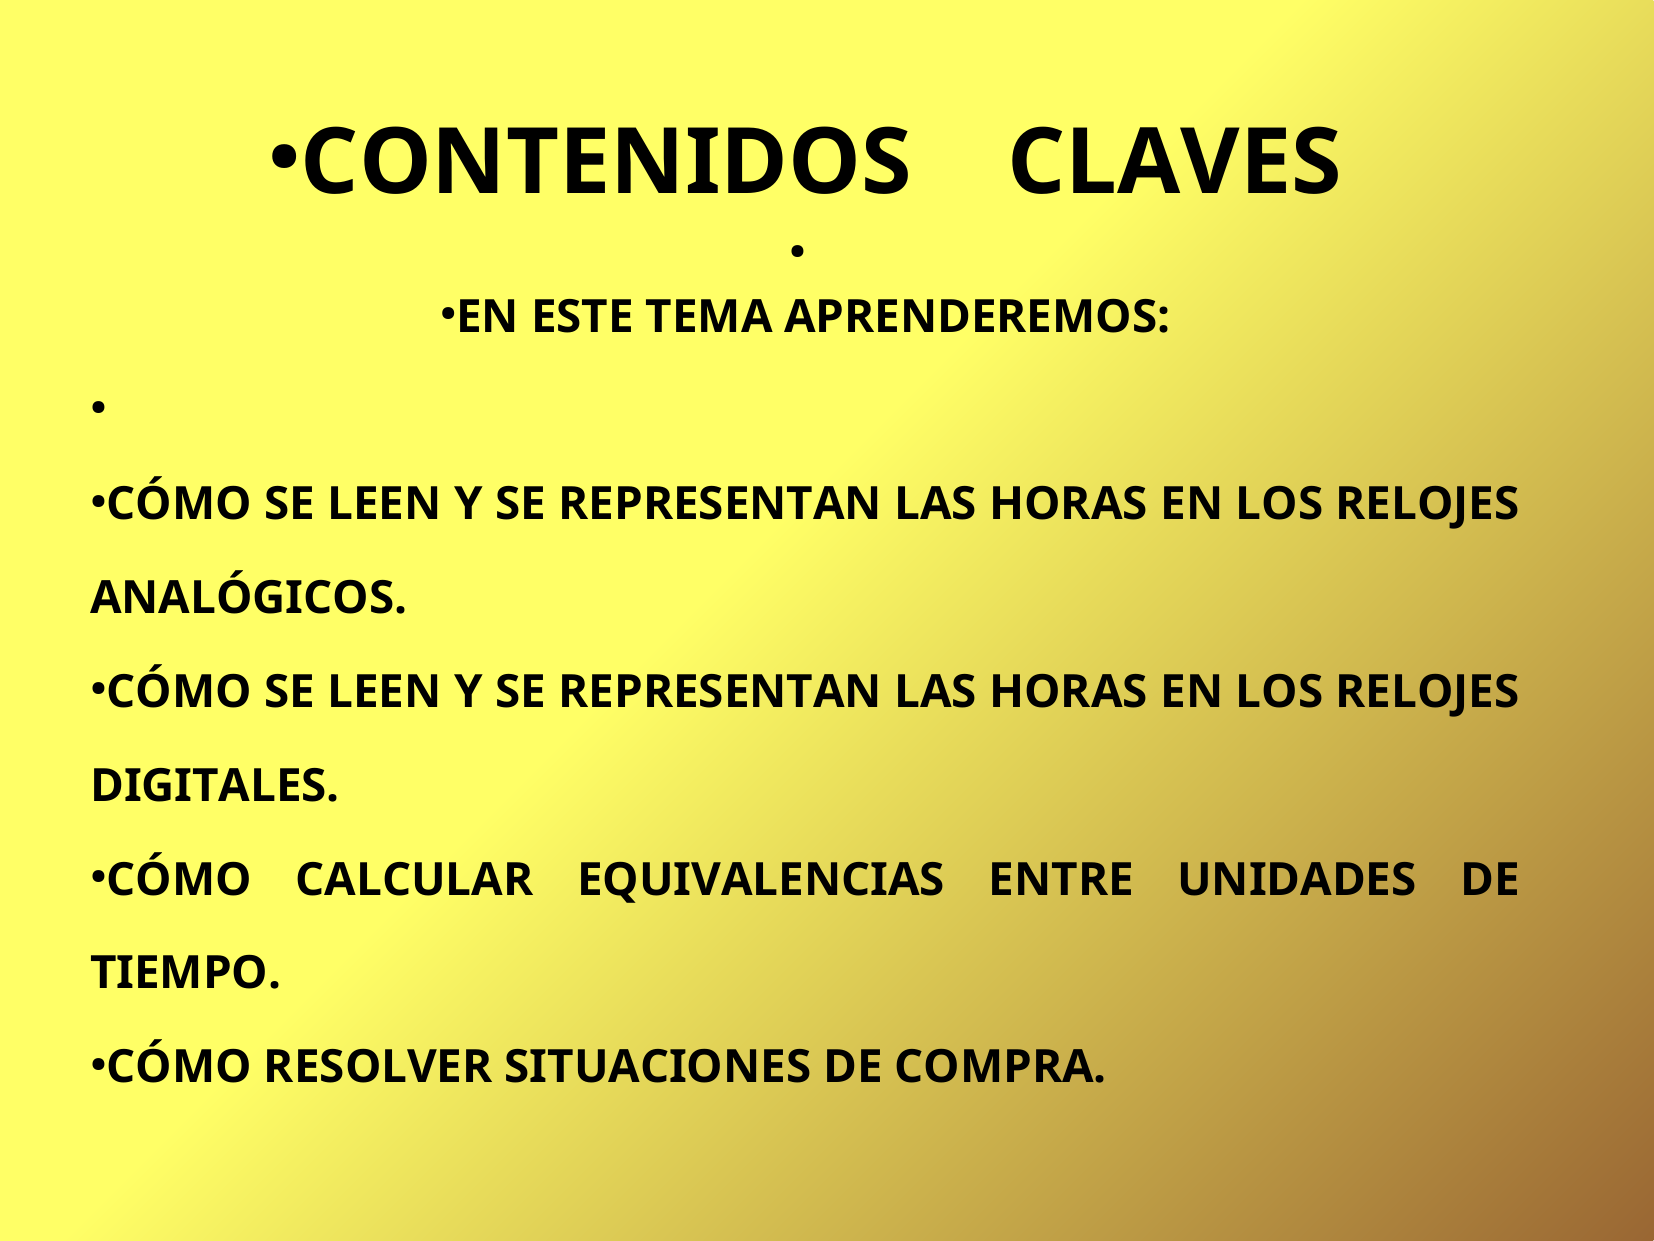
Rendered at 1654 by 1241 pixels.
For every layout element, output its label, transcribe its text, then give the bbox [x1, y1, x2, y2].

text_box CONTENIDOS CLAVES EN ESTE TEMA APRENDEREMOS: CÓMO SE LEEN Y SE REPRESENTAN LAS HORAS EN LOS RELOJES ANALÓGICOS. CÓMO SE LEEN Y SE REPRESENTAN LAS HORAS EN LOS RELOJES DIGITALES. CÓMO CALCULAR EQUIVALENCIAS ENTRE UNIDADES DE TIEMPO. CÓMO RESOLVER SITUACIONES DE COMPRA. [75, 88, 1536, 1136]
